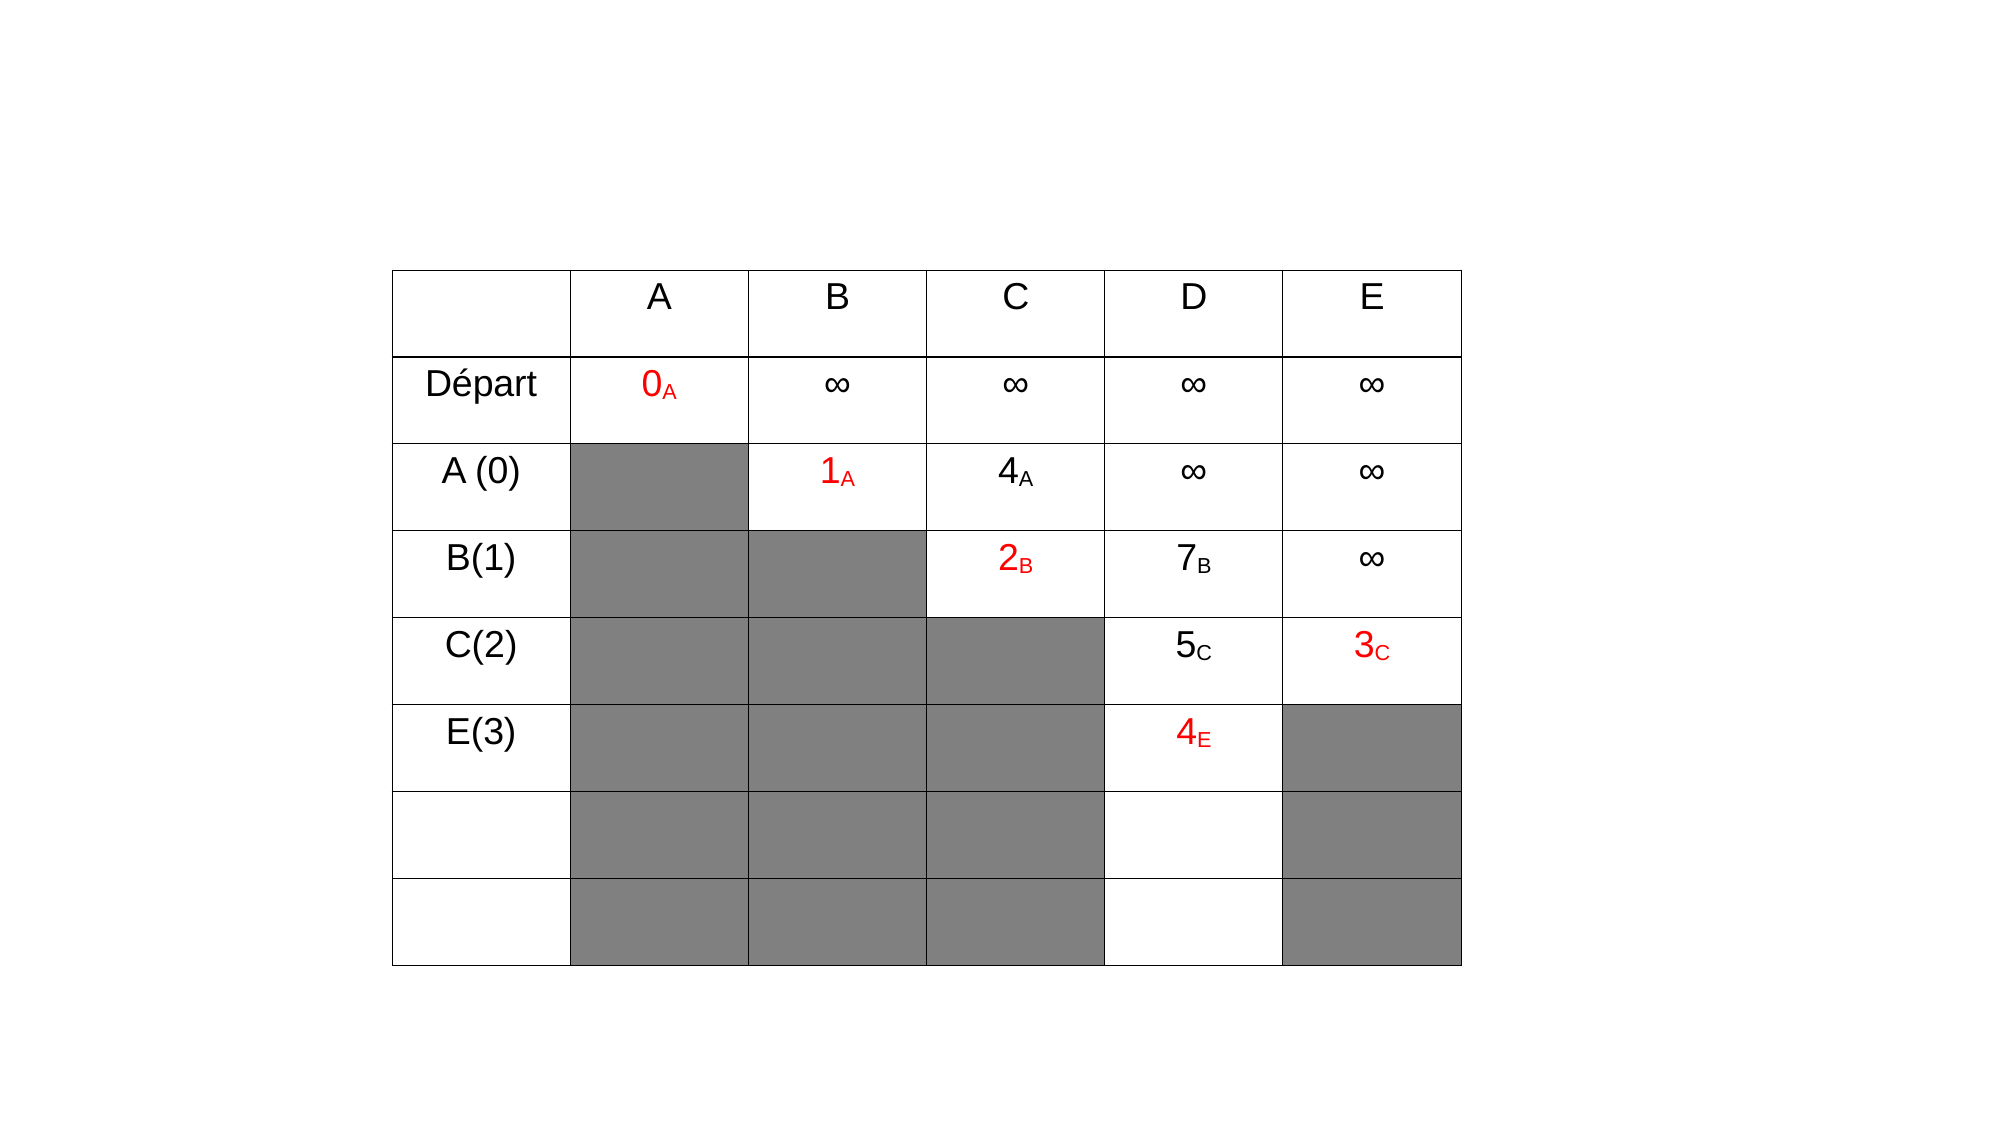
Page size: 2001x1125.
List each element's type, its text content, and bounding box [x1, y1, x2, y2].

table_cell [1105, 879, 1282, 965]
table_header E [1283, 271, 1461, 356]
table_cell [749, 705, 926, 791]
table_header D [1105, 271, 1282, 356]
table_cell [1105, 792, 1282, 878]
table_cell [571, 531, 748, 617]
table_cell 2B [927, 531, 1104, 617]
table_cell ∞ [1105, 444, 1282, 530]
table_cell Départ [393, 358, 570, 443]
table_cell ∞ [1283, 358, 1461, 443]
table_header A [571, 271, 748, 356]
table_cell [571, 879, 748, 965]
table_cell [749, 792, 926, 878]
table_cell 4A [927, 444, 1104, 530]
table_cell [393, 879, 570, 965]
table_cell [571, 618, 748, 704]
table_cell [927, 792, 1104, 878]
table_cell B(1) [393, 531, 570, 617]
table_cell 4E [1105, 705, 1282, 791]
table_cell [571, 792, 748, 878]
table_cell [749, 879, 926, 965]
table_cell [1283, 792, 1461, 878]
table_cell [927, 705, 1104, 791]
table_cell 5C [1105, 618, 1282, 704]
table_cell [571, 444, 748, 530]
table_cell [749, 531, 926, 617]
table_cell [1283, 705, 1461, 791]
table_cell E(3) [393, 705, 570, 791]
table_cell 7B [1105, 531, 1282, 617]
table_cell ∞ [927, 358, 1104, 443]
table_cell [393, 792, 570, 878]
table_cell ∞ [1283, 531, 1461, 617]
table_cell [1283, 879, 1461, 965]
table_cell 0A [571, 358, 748, 443]
table_cell A (0) [393, 444, 570, 530]
table_header [393, 271, 570, 356]
table_cell [749, 618, 926, 704]
table_cell [927, 879, 1104, 965]
table_cell 1A [749, 444, 926, 530]
table_cell [571, 705, 748, 791]
table_cell 3C [1283, 618, 1461, 704]
table_header C [927, 271, 1104, 356]
table_cell ∞ [1105, 358, 1282, 443]
table_cell [927, 618, 1104, 704]
table_cell ∞ [1283, 444, 1461, 530]
table_cell C(2) [393, 618, 570, 704]
table_header B [749, 271, 926, 356]
table_cell ∞ [749, 358, 926, 443]
